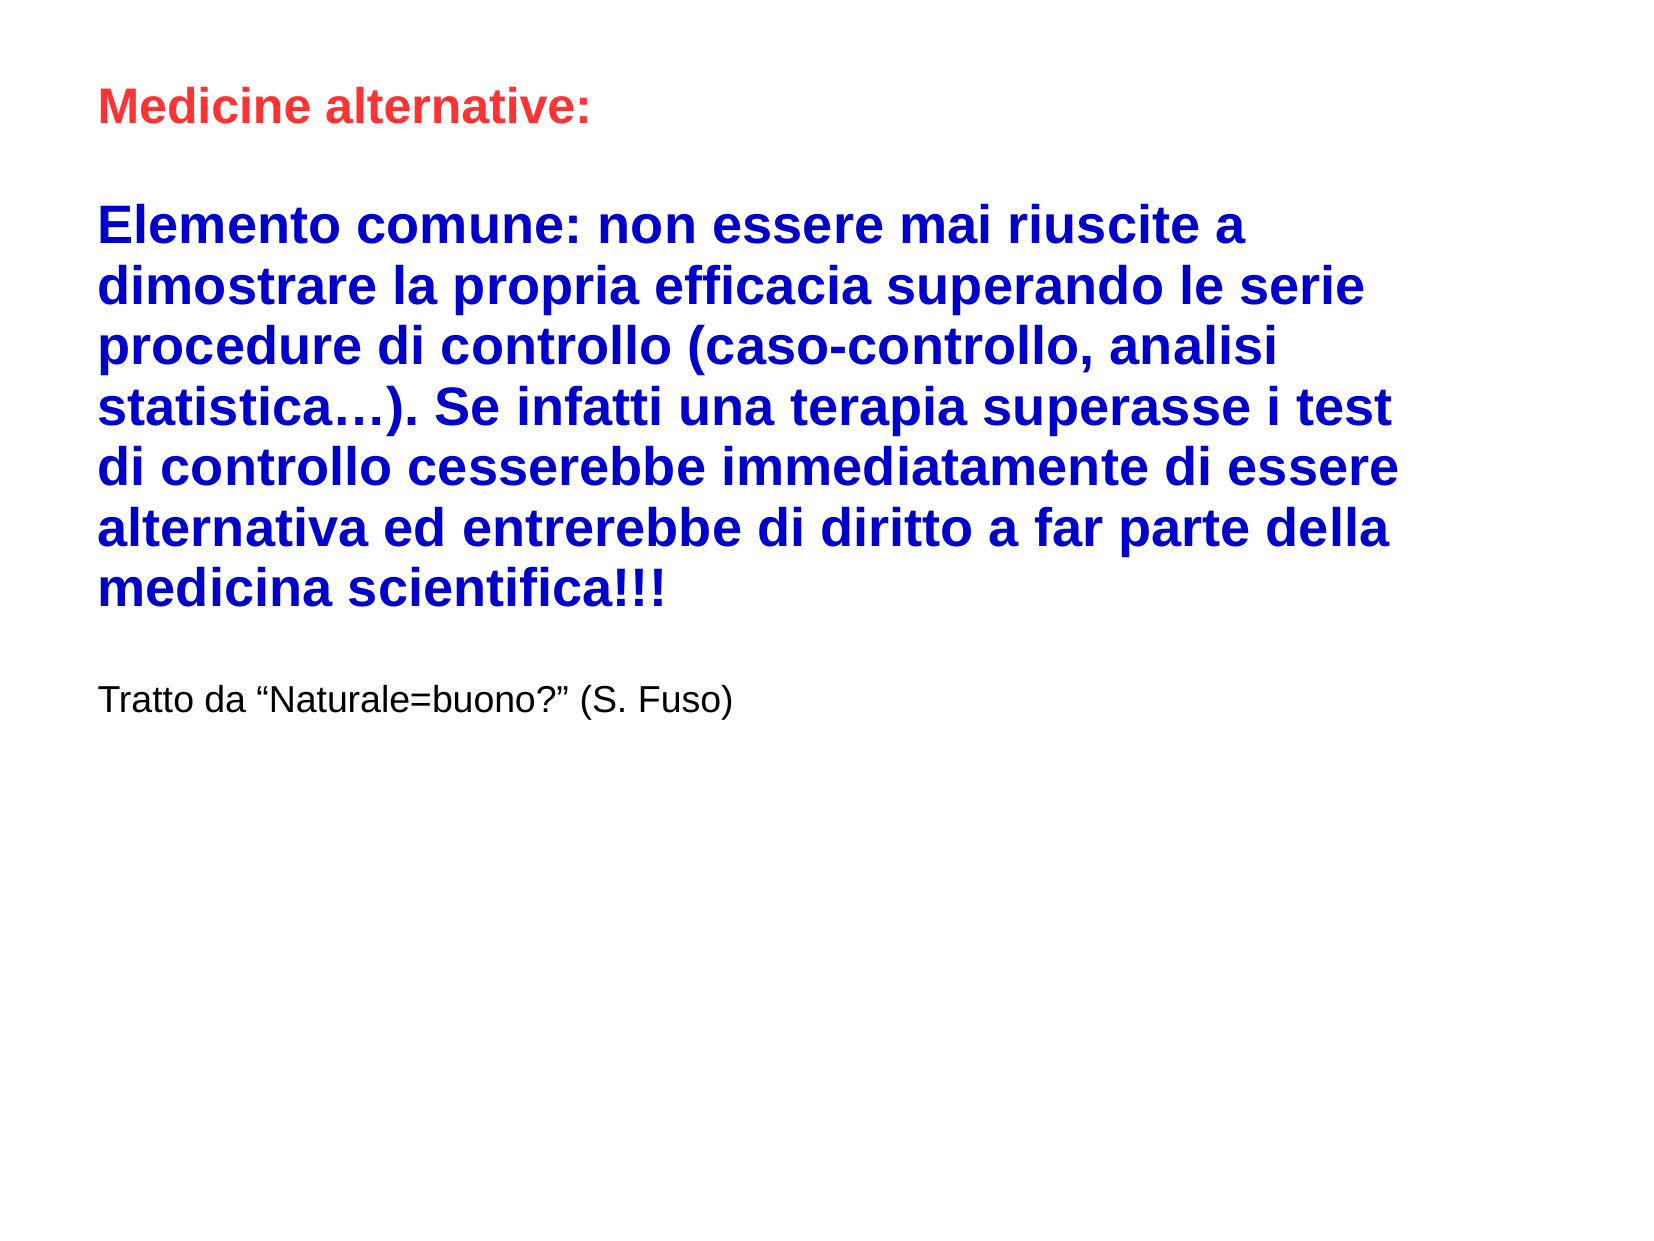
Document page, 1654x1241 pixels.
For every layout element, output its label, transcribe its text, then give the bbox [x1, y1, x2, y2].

text_box Elemento comune: non essere mai riuscite a dimostrare la propria efficacia superando le serie procedure di controllo (caso-controllo, analisi statistica…). Se infatti una terapia superasse i test di controllo cesserebbe immediatamente di essere alternativa ed entrerebbe di diritto a far parte della medicina scientifica!!! Tratto da “Naturale=buono?” (S. Fuso) [82, 187, 1418, 729]
text_box Medicine alternative: [82, 70, 1465, 142]
